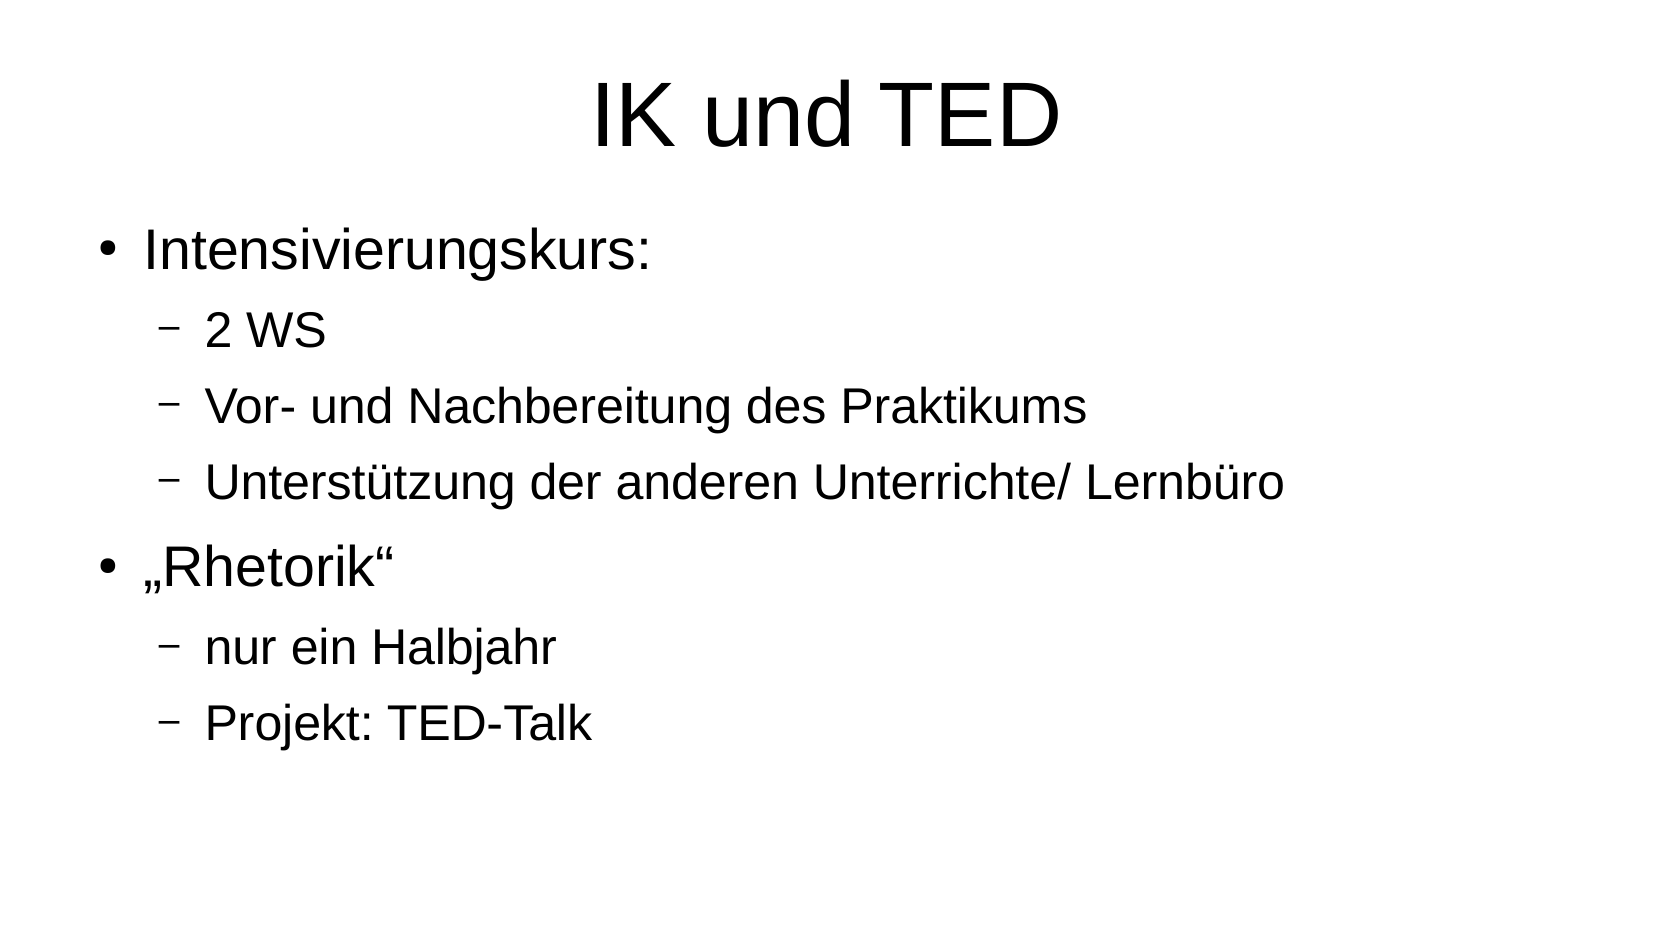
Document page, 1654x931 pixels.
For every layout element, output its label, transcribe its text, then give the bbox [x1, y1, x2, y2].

title IK und TED [82, 37, 1571, 193]
list Intensivierungskurs: 2 WS Vor- und Nachbereitung des Praktikums Unterstützung der anderen Unterrichte/ Lernbüro „Rhetorik“ nur ein Halbjahr Projekt: TED-Talk [82, 217, 1571, 758]
